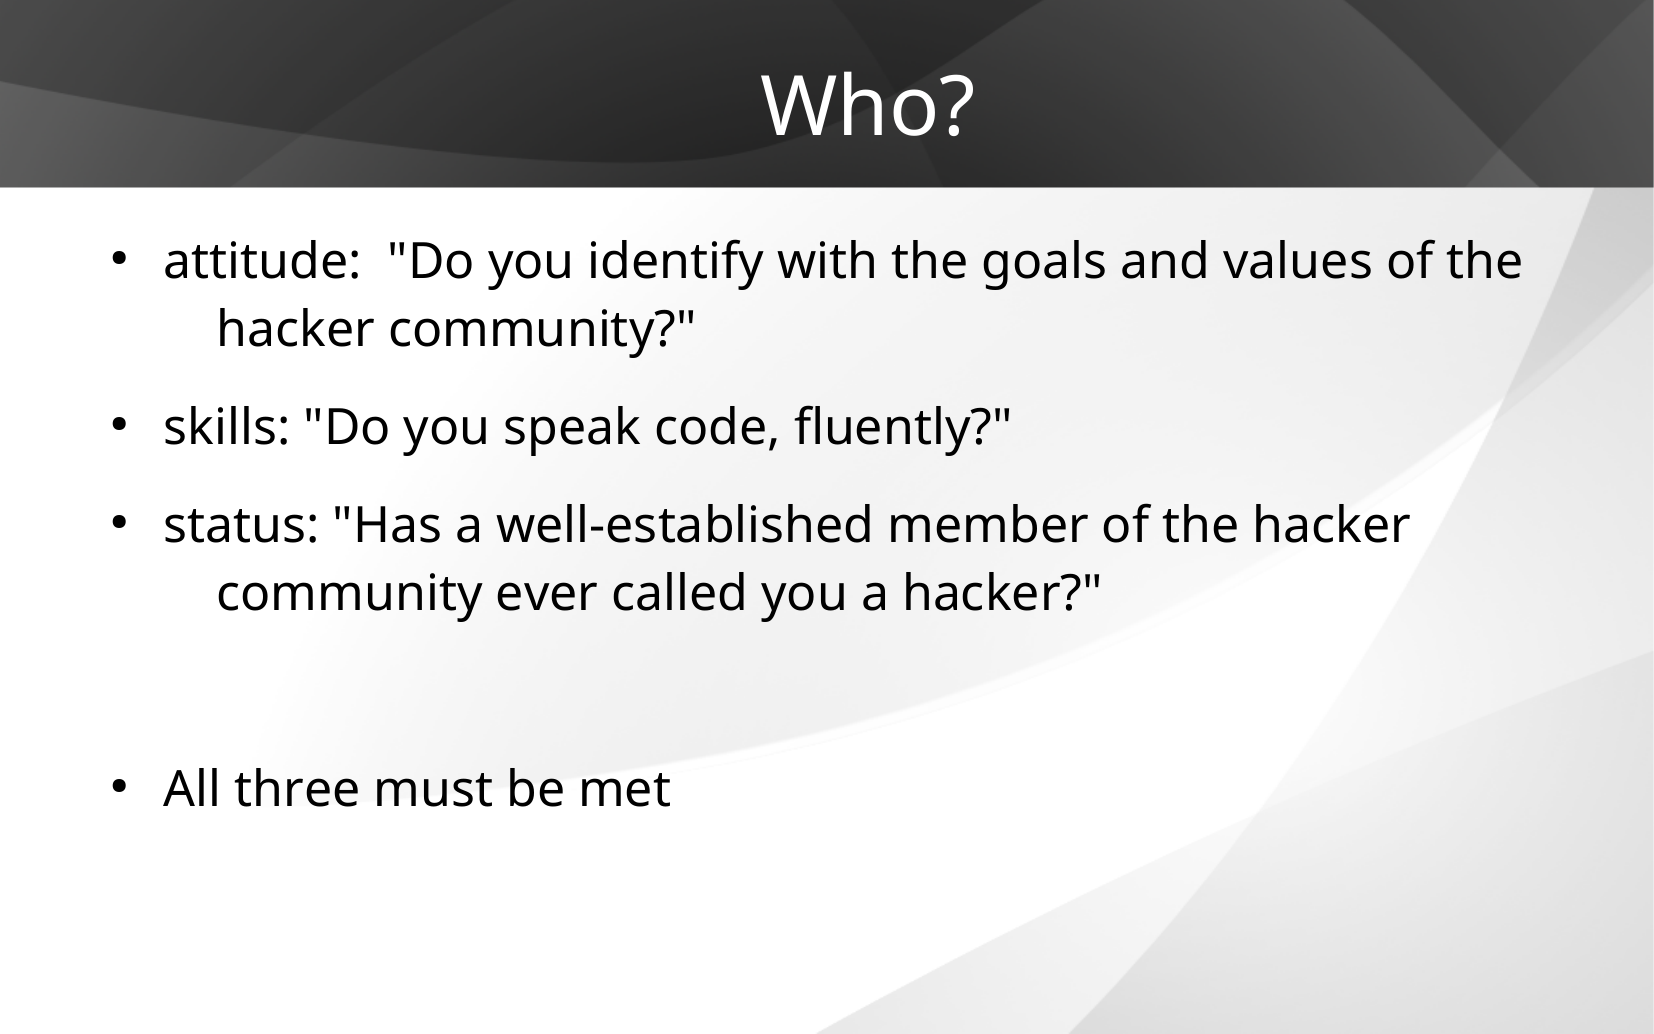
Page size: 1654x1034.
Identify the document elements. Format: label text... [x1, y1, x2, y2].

picture [0, 0, 1654, 1034]
title Who? [124, 0, 1613, 208]
list attitude: "Do you identify with the goals and values of the hacker community?" skills: "Do you speak code, fluently?" status: "Has a well-established member of the hacker community ever called you a hacker?" All three must be met [75, 225, 1613, 1013]
